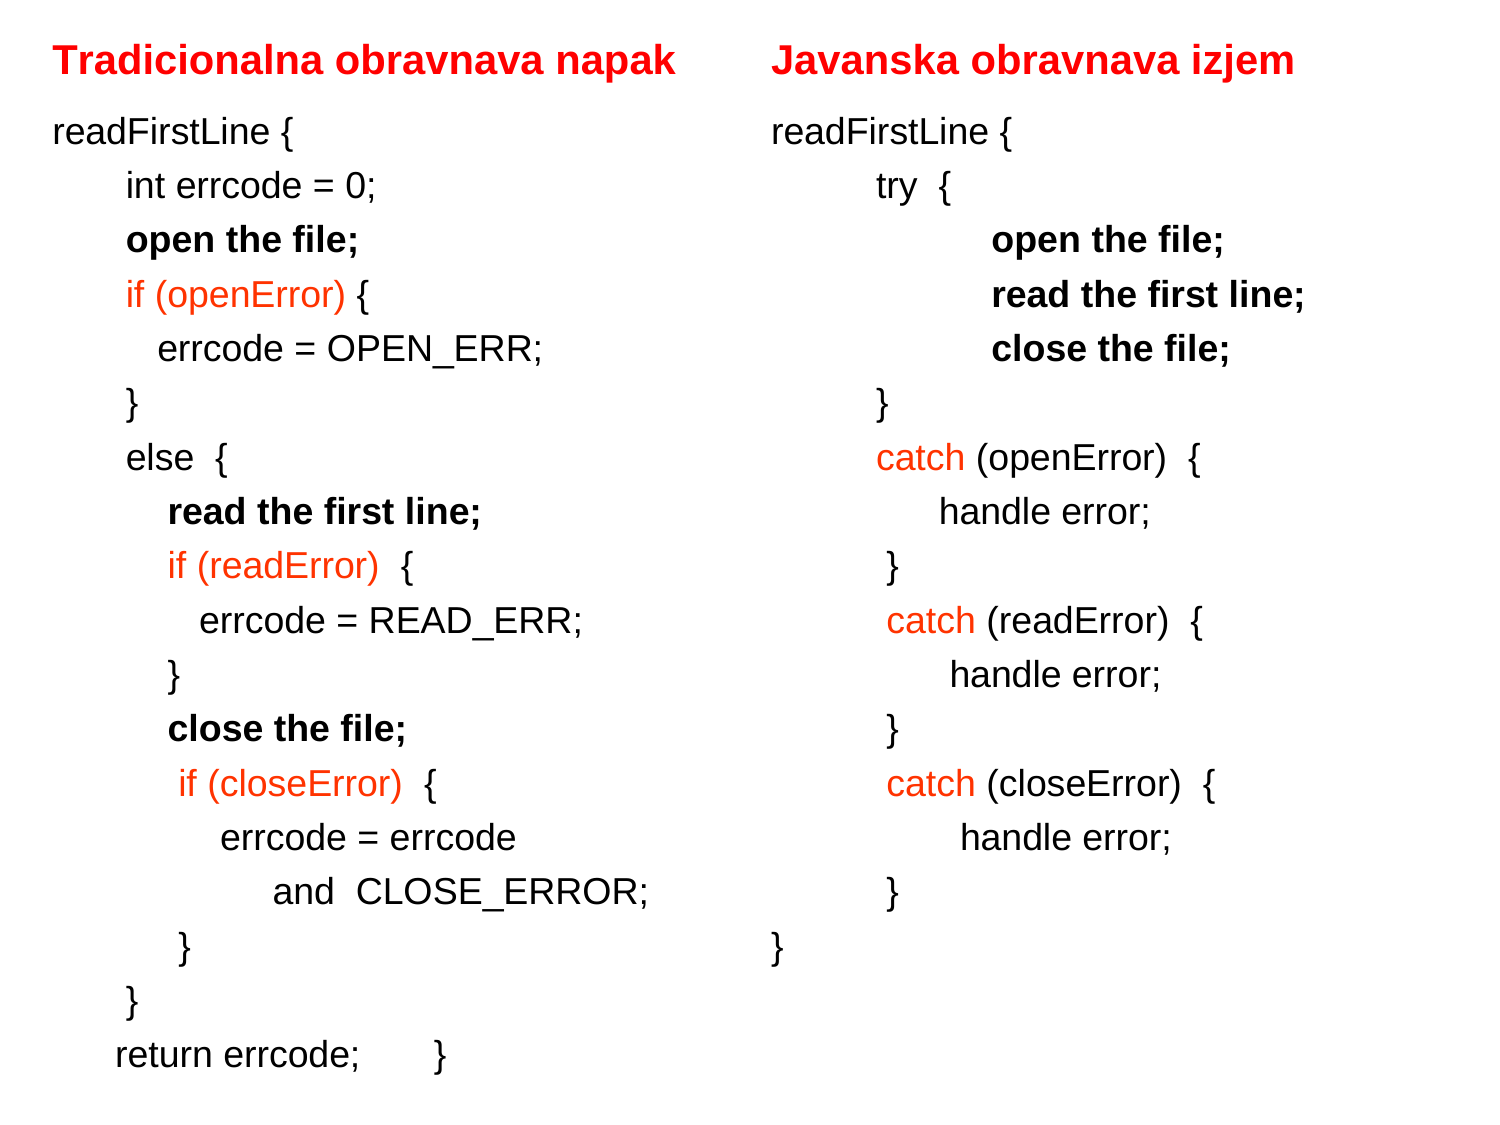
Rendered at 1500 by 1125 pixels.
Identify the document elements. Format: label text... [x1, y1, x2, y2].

table_cell readFirstLine { int errcode = 0; open the file; if (openError) { errcode = OPEN_ERR; } else { read the first line; if (readError) { errcode = READ_ERR; } close the file; if (closeError) { errcode = errcode and CLOSE_ERROR; } } return errcode; } [38, 99, 756, 1083]
table_header Tradicionalna obravnava napak [38, 25, 756, 99]
table_cell readFirstLine { try { open the file; read the first line; close the file; } catch (openError) { handle error; } catch (readError) { handle error; } catch (closeError) { handle error; } } [756, 99, 1475, 1083]
table_header Javanska obravnava izjem [756, 25, 1475, 99]
